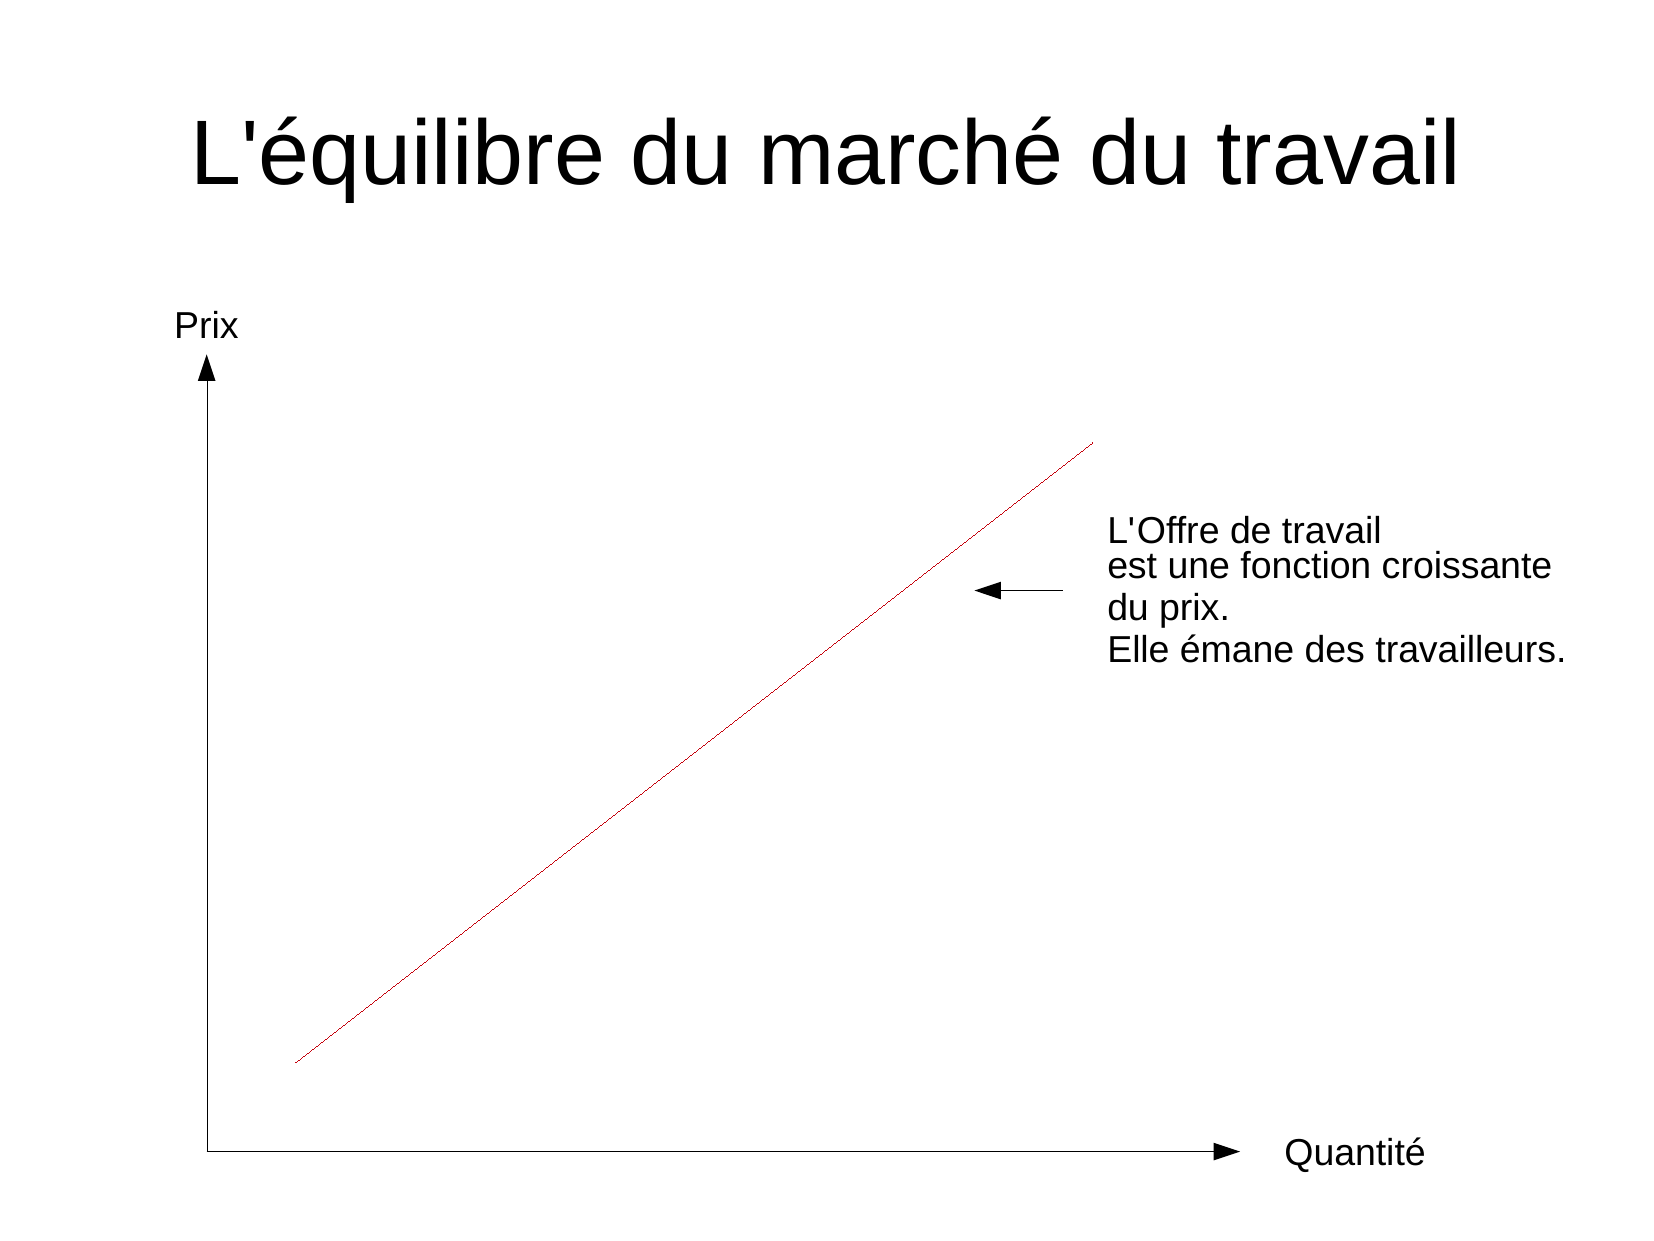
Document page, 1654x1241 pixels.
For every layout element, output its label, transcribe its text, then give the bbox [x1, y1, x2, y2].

title L'équilibre du marché du travail [82, 49, 1571, 257]
text_box Prix [159, 297, 254, 355]
text_box est une fonction croissante du prix. Elle émane des travailleurs. [1092, 537, 1583, 679]
text_box L' [1092, 501, 1151, 537]
text_box Quantité [1269, 1124, 1442, 1182]
text_box Offre de travail [1151, 501, 1397, 537]
